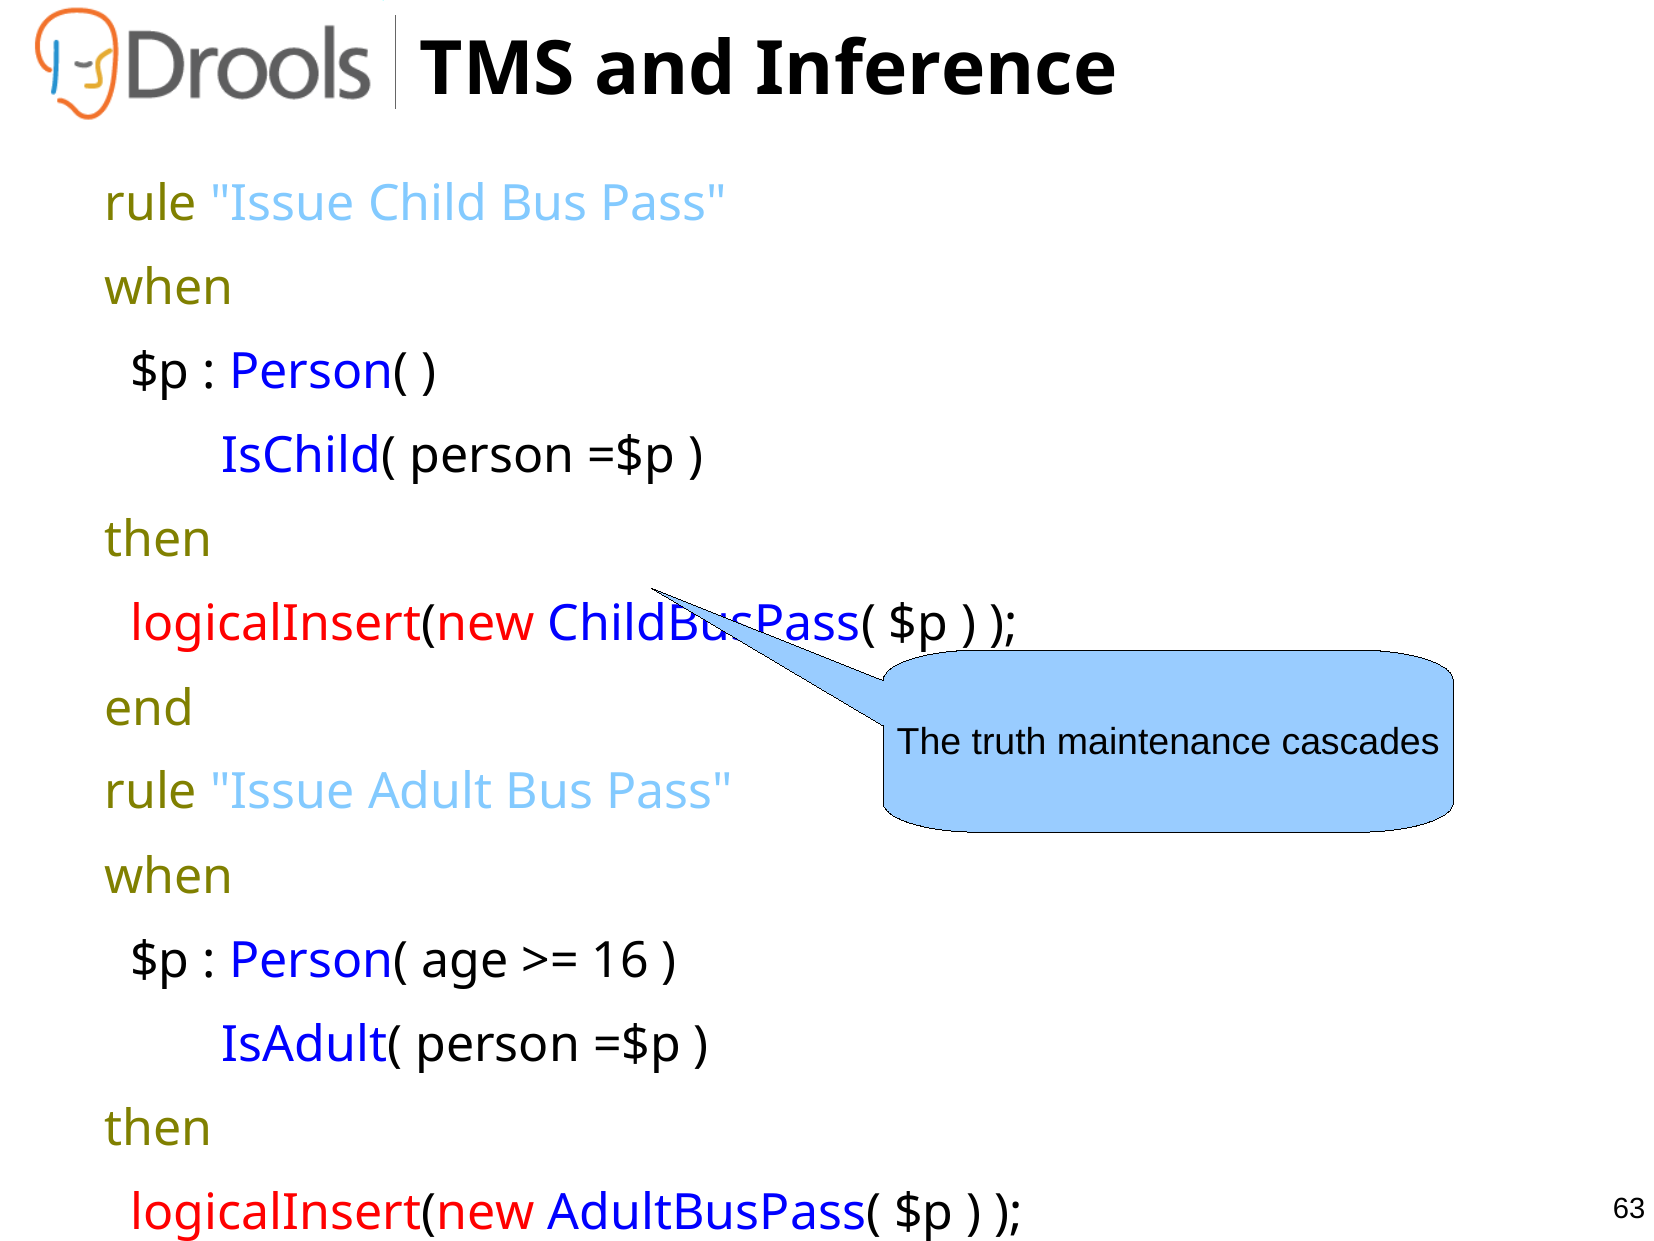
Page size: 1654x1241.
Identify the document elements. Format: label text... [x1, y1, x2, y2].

title TMS and Inference [419, 12, 1630, 118]
text_box The truth maintenance cascades [651, 588, 1454, 833]
list rule "Issue Child Bus Pass" when $p : Person( ) IsChild( person =$p ) then logicalInsert(new ChildBusPass( $p ) ); end rule "Issue Adult Bus Pass" when $p : Person( age >= 16 ) IsAdult( person =$p ) then logicalInsert(new AdultBusPass( $p ) ); end [104, 166, 1517, 1154]
picture [29, 0, 384, 126]
